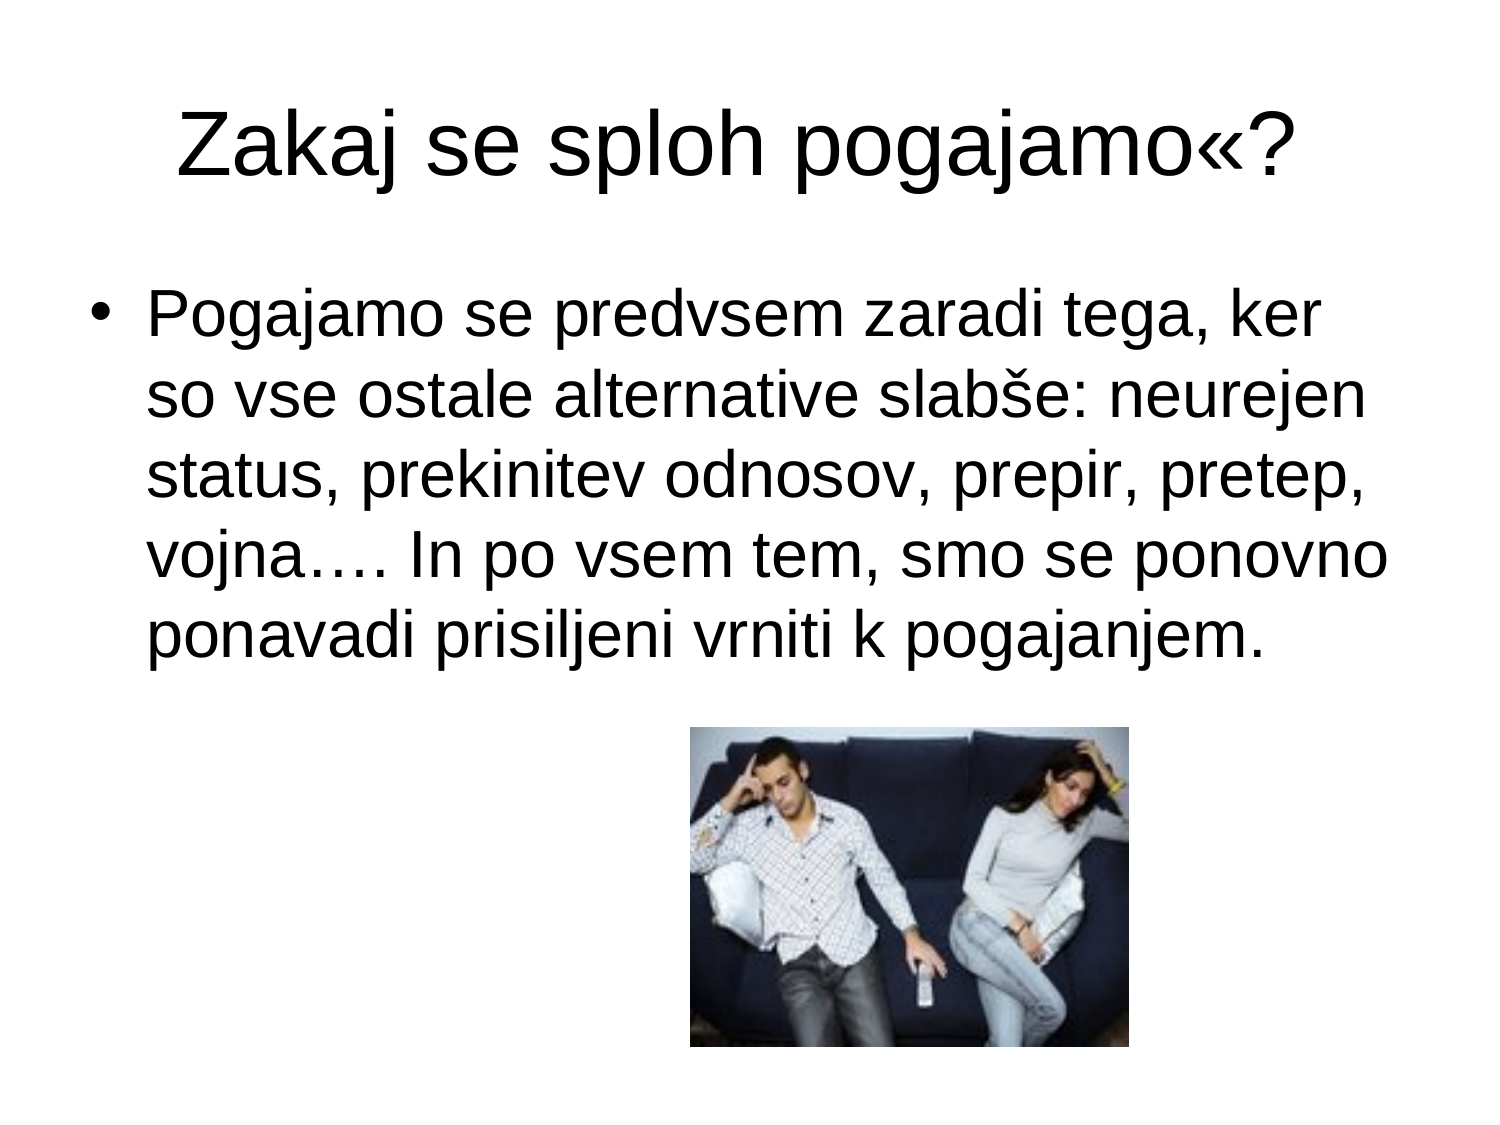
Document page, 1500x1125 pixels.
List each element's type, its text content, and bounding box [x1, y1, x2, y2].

picture [690, 727, 1129, 1047]
list Pogajamo se predvsem zaradi tega, ker so vse ostale alternative slabše: neurejen status, prekinitev odnosov, prepir, pretep, vojna…. In po vsem tem, smo se ponovno ponavadi prisiljeni vrniti k pogajanjem. [75, 262, 1426, 1006]
title Zakaj se sploh pogajamo«? [75, 45, 1426, 233]
